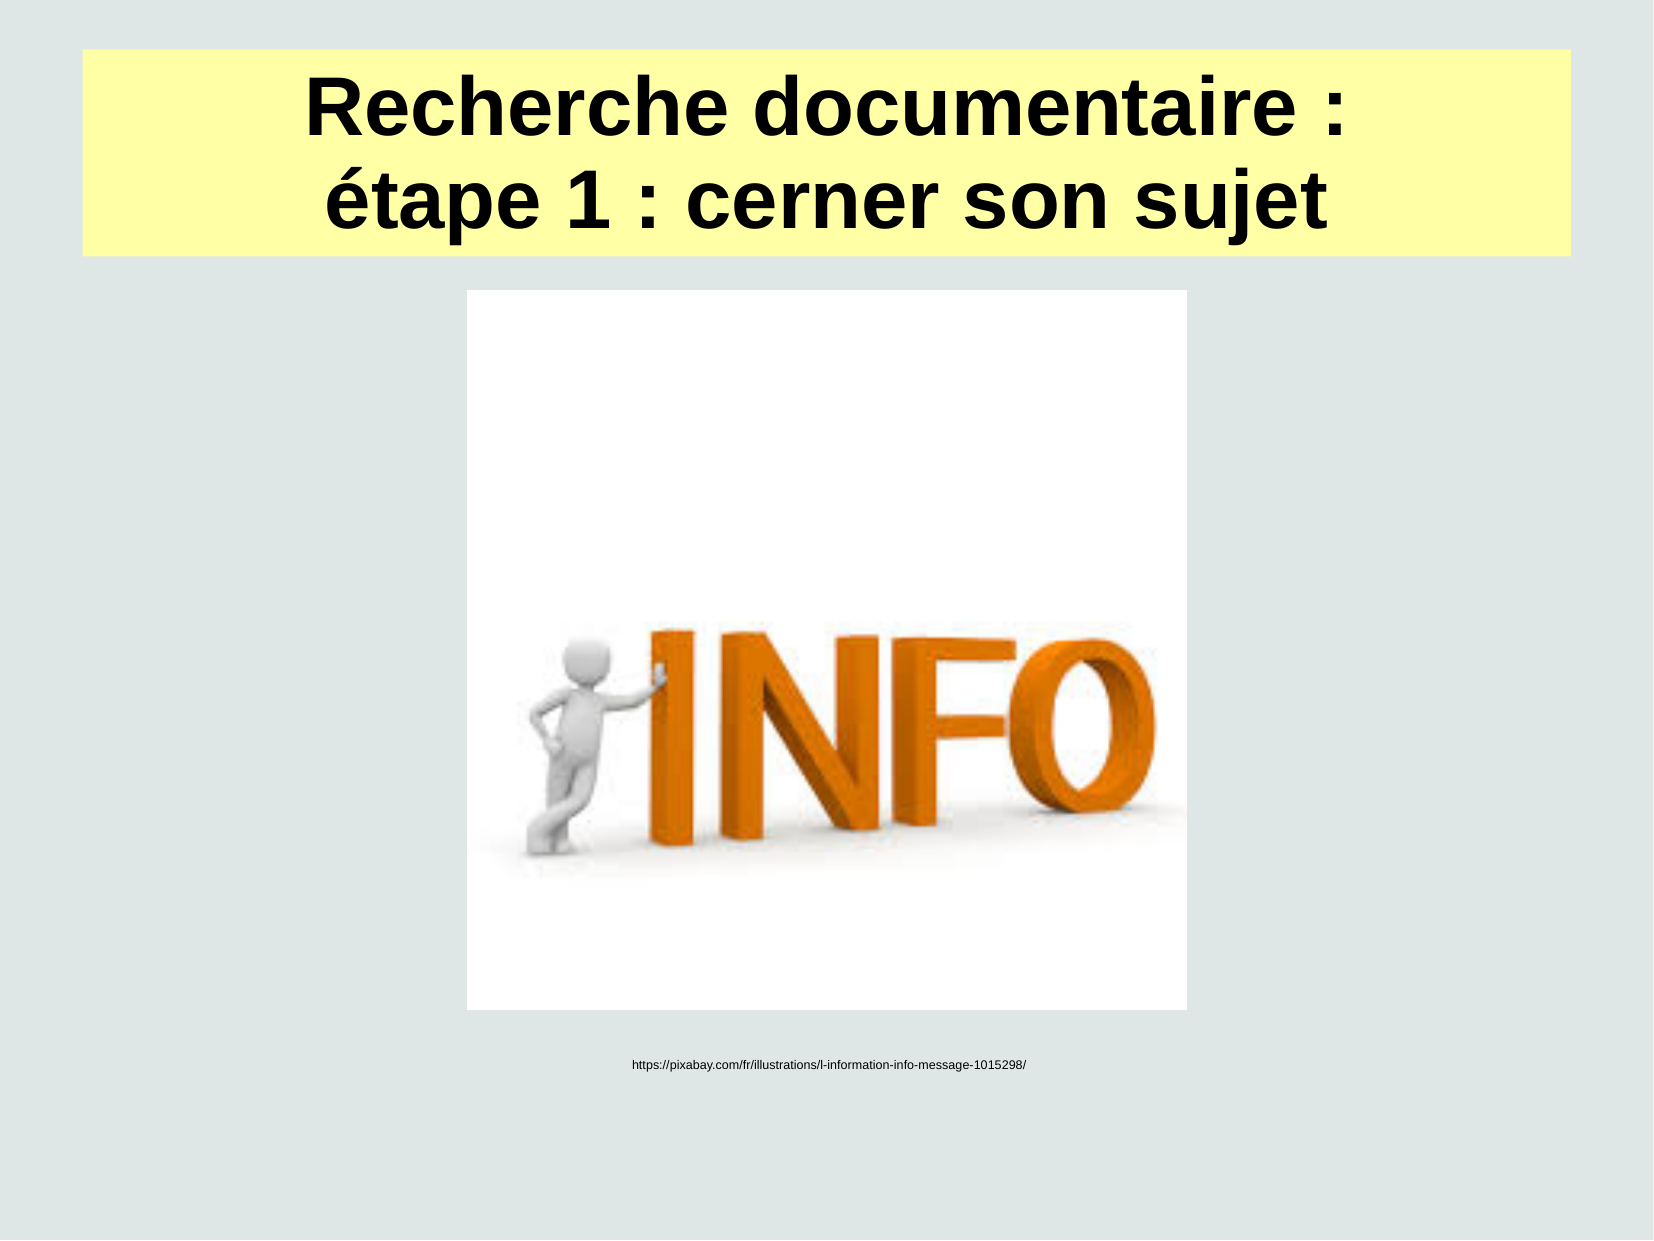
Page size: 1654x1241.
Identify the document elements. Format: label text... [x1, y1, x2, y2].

text_box https://pixabay.com/fr/illustrations/l-information-info-message-1015298/ [614, 1051, 1075, 1081]
picture [467, 290, 1187, 1010]
title Recherche documentaire : étape 1 : cerner son sujet [82, 49, 1571, 257]
